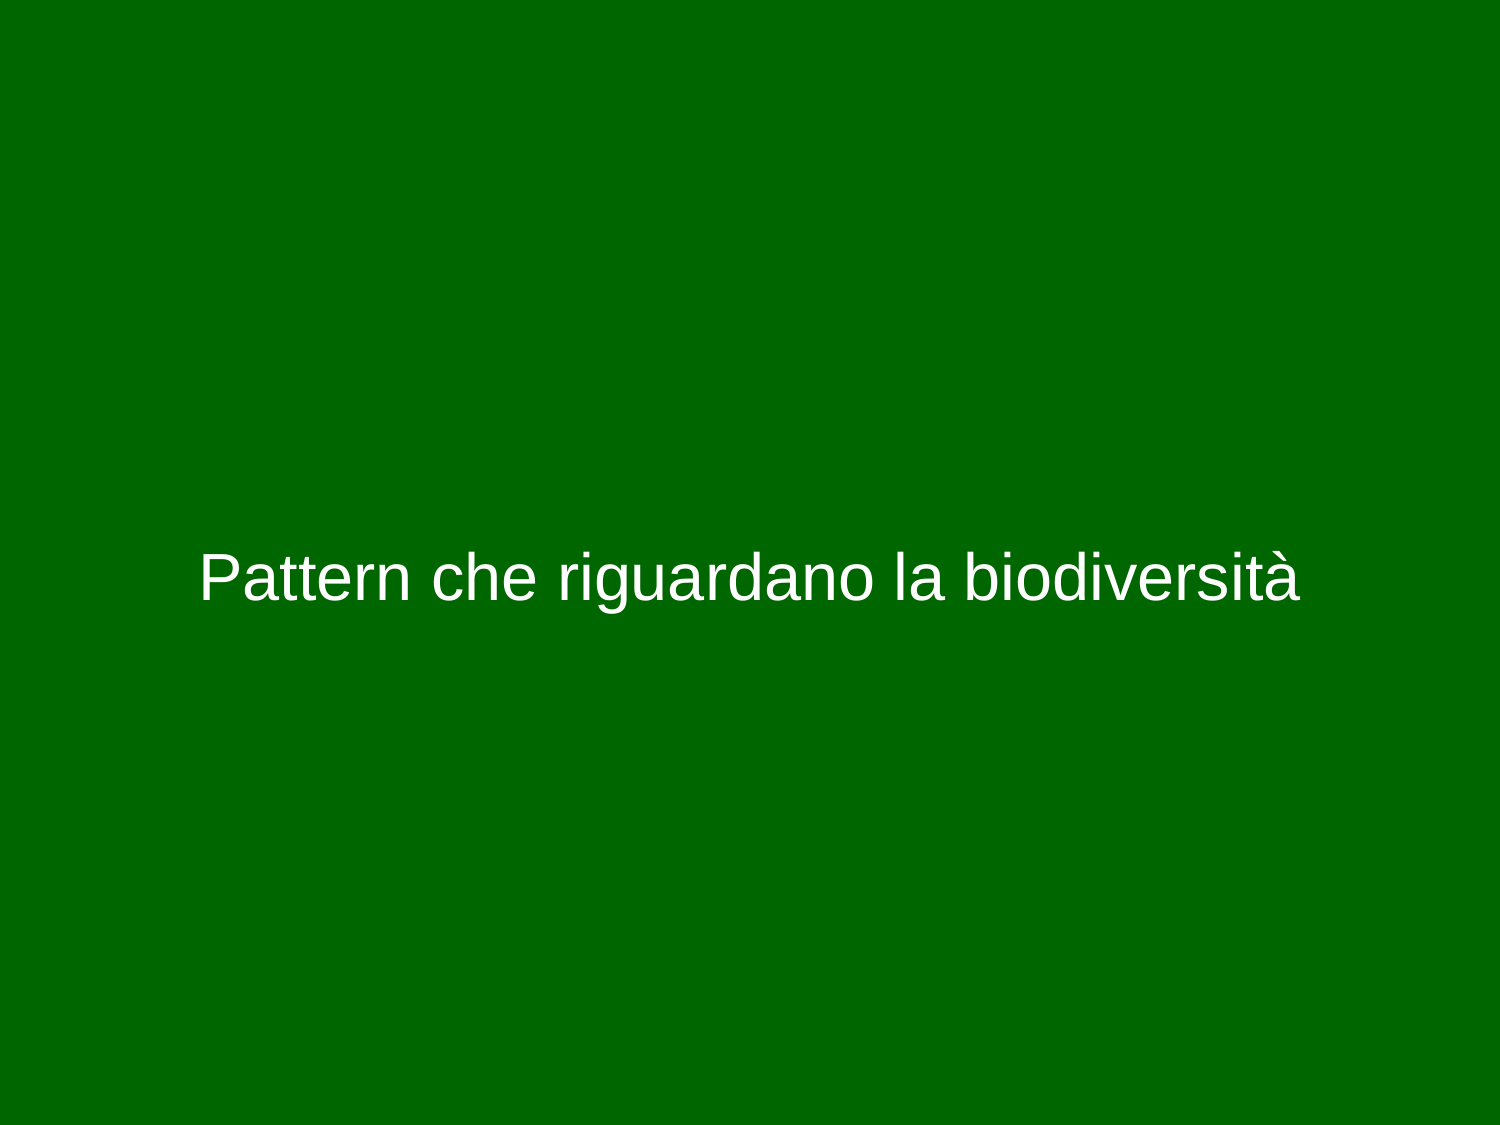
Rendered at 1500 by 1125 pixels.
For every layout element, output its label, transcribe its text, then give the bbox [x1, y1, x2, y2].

subtitle Pattern che riguardano la biodiversità [75, 21, 1425, 1112]
